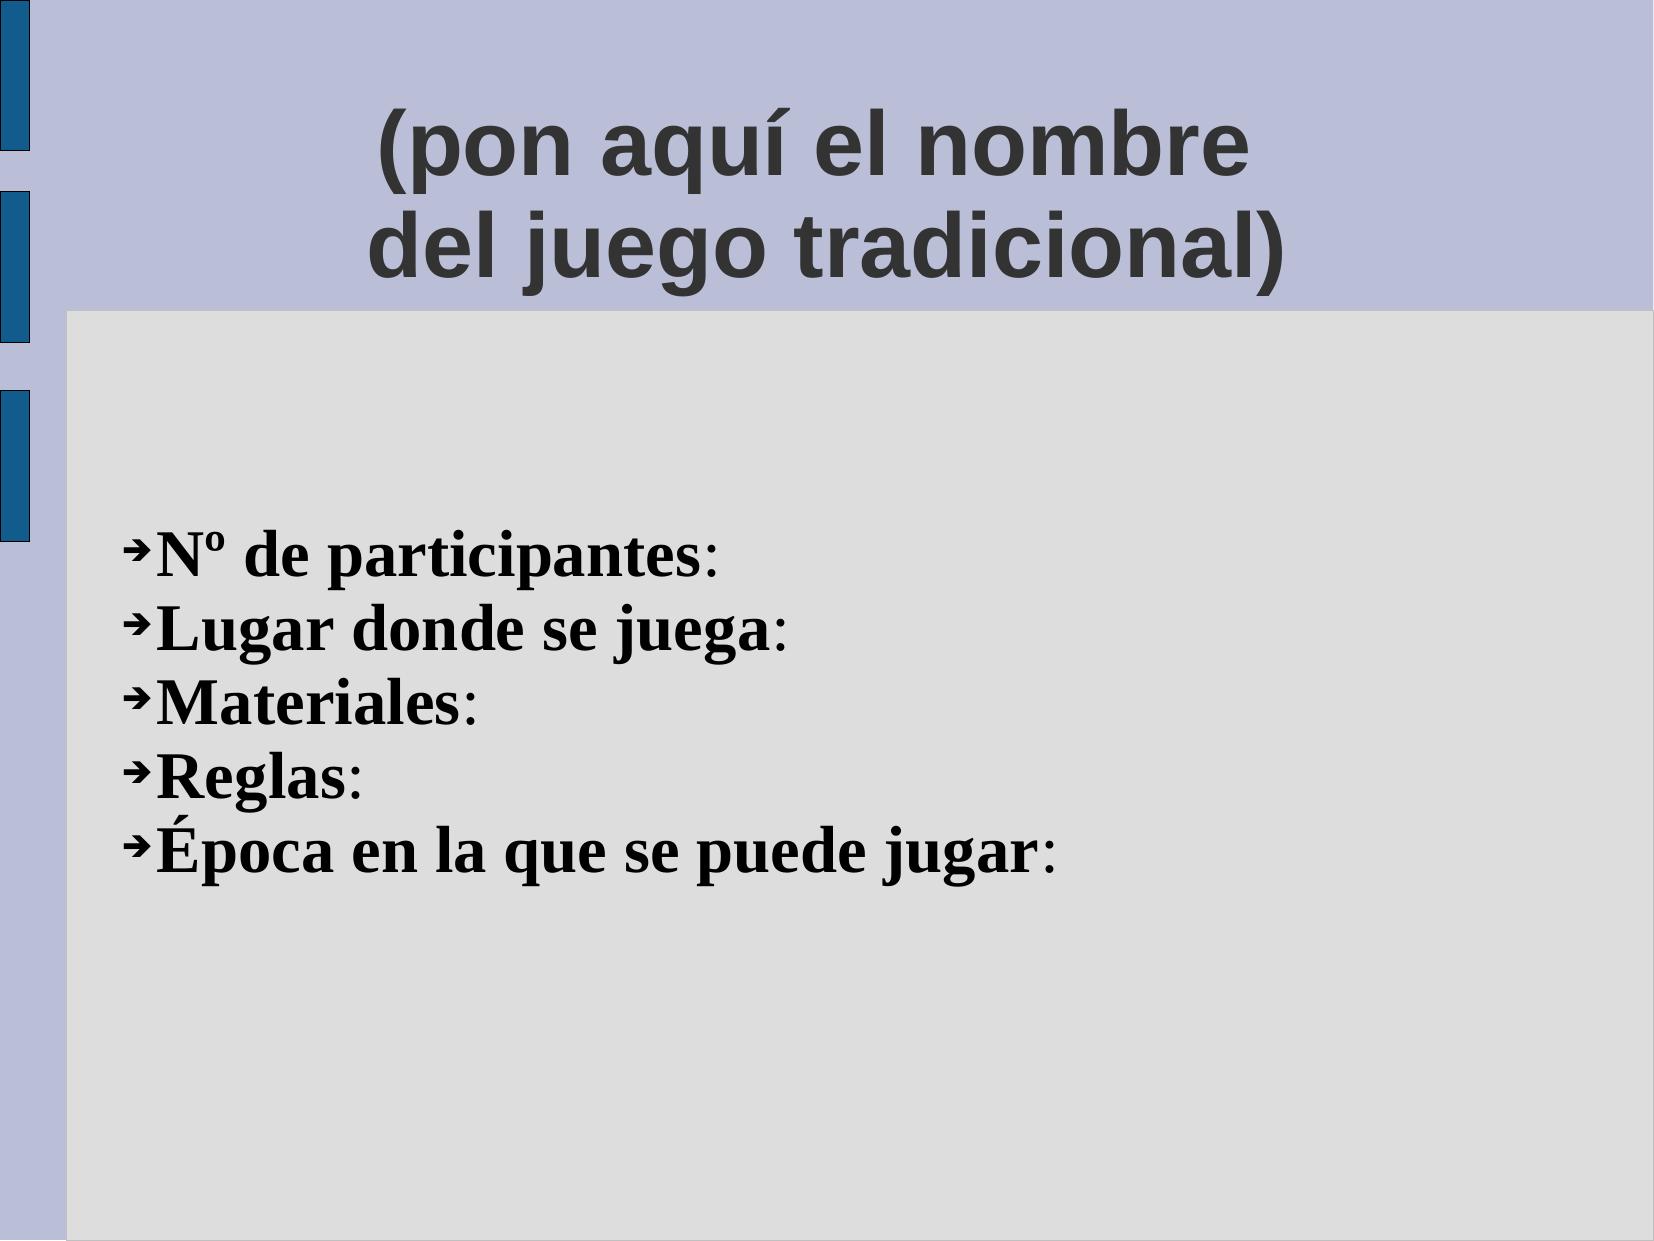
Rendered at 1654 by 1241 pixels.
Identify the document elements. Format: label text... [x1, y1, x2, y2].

title (pon aquí el nombre del juego tradicional) [121, 91, 1534, 299]
subtitle Nº de participantes: Lugar donde se juega: Materiales: Reglas: Época en la que se puede jugar: [121, 318, 1534, 1086]
